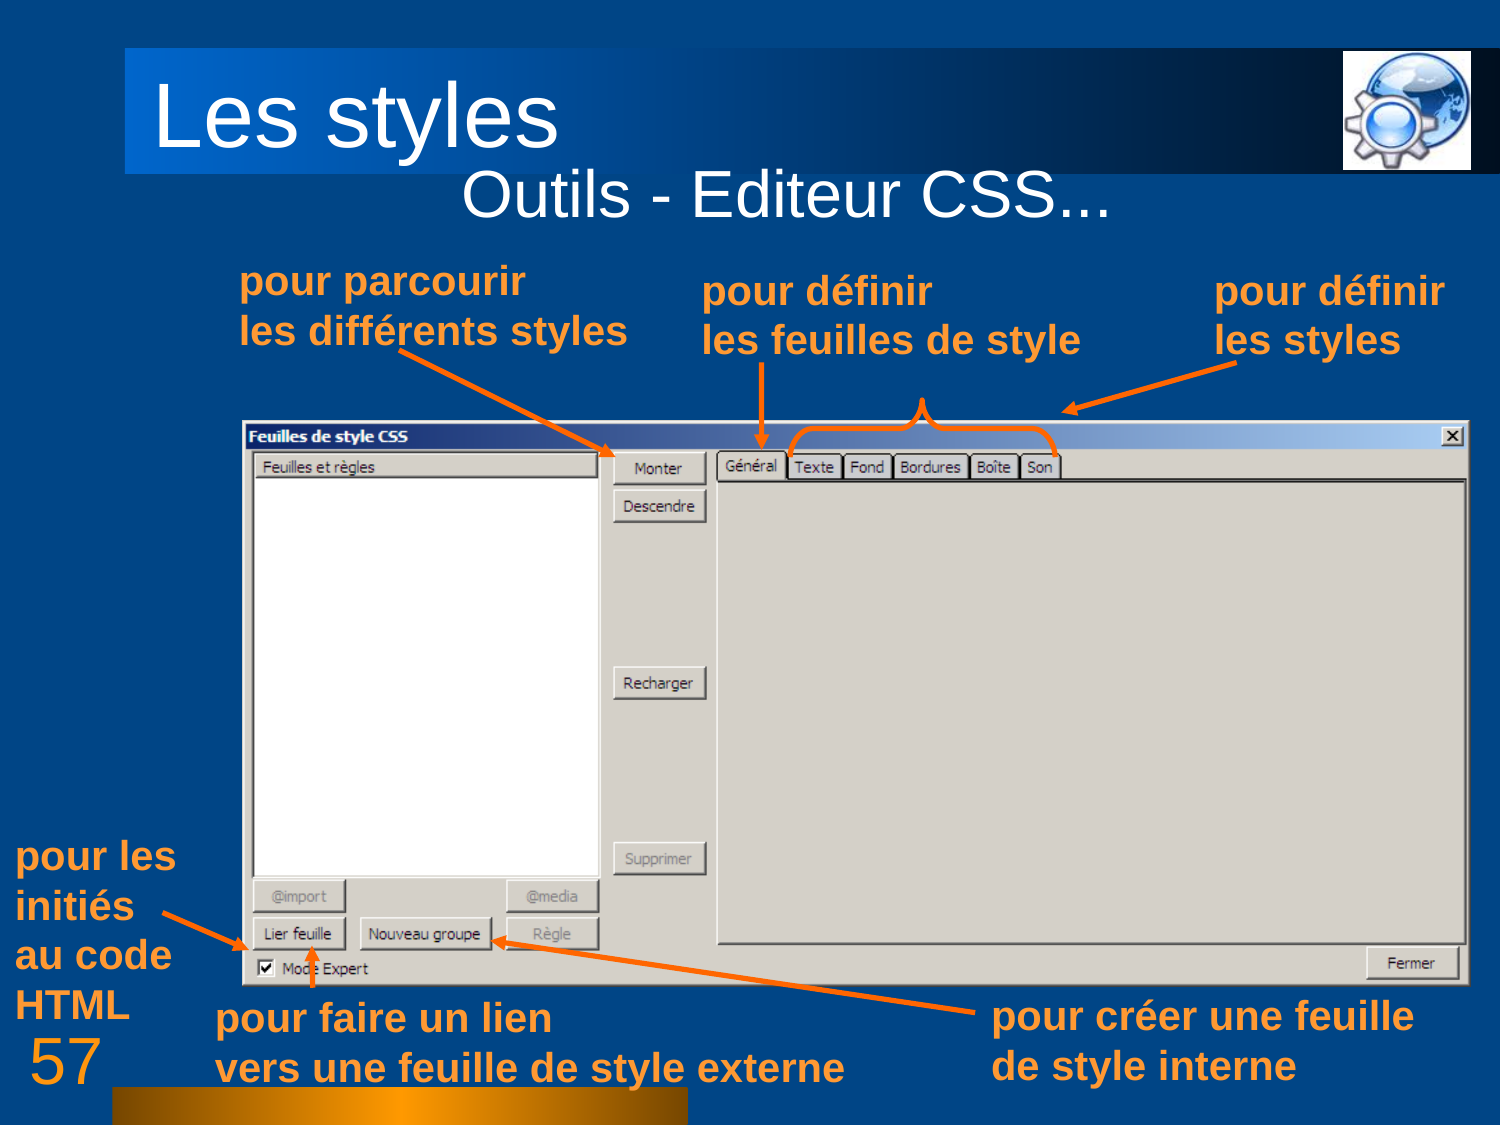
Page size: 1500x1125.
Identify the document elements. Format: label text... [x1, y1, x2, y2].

text_box pour définir les styles [1198, 259, 1472, 373]
text_box pour les initiés au code HTML [0, 825, 200, 1038]
title Les styles [137, 22, 1500, 210]
text_box pour définir les feuilles de style [686, 259, 1096, 373]
text_box pour créer une feuille de style interne [976, 984, 1430, 1098]
text_box pour faire un lien vers une feuille de style externe [200, 987, 860, 1100]
text_box pour parcourir les différents styles [223, 250, 643, 363]
picture [242, 420, 1471, 987]
list Outils - Editeur CSS... [150, 210, 1426, 850]
